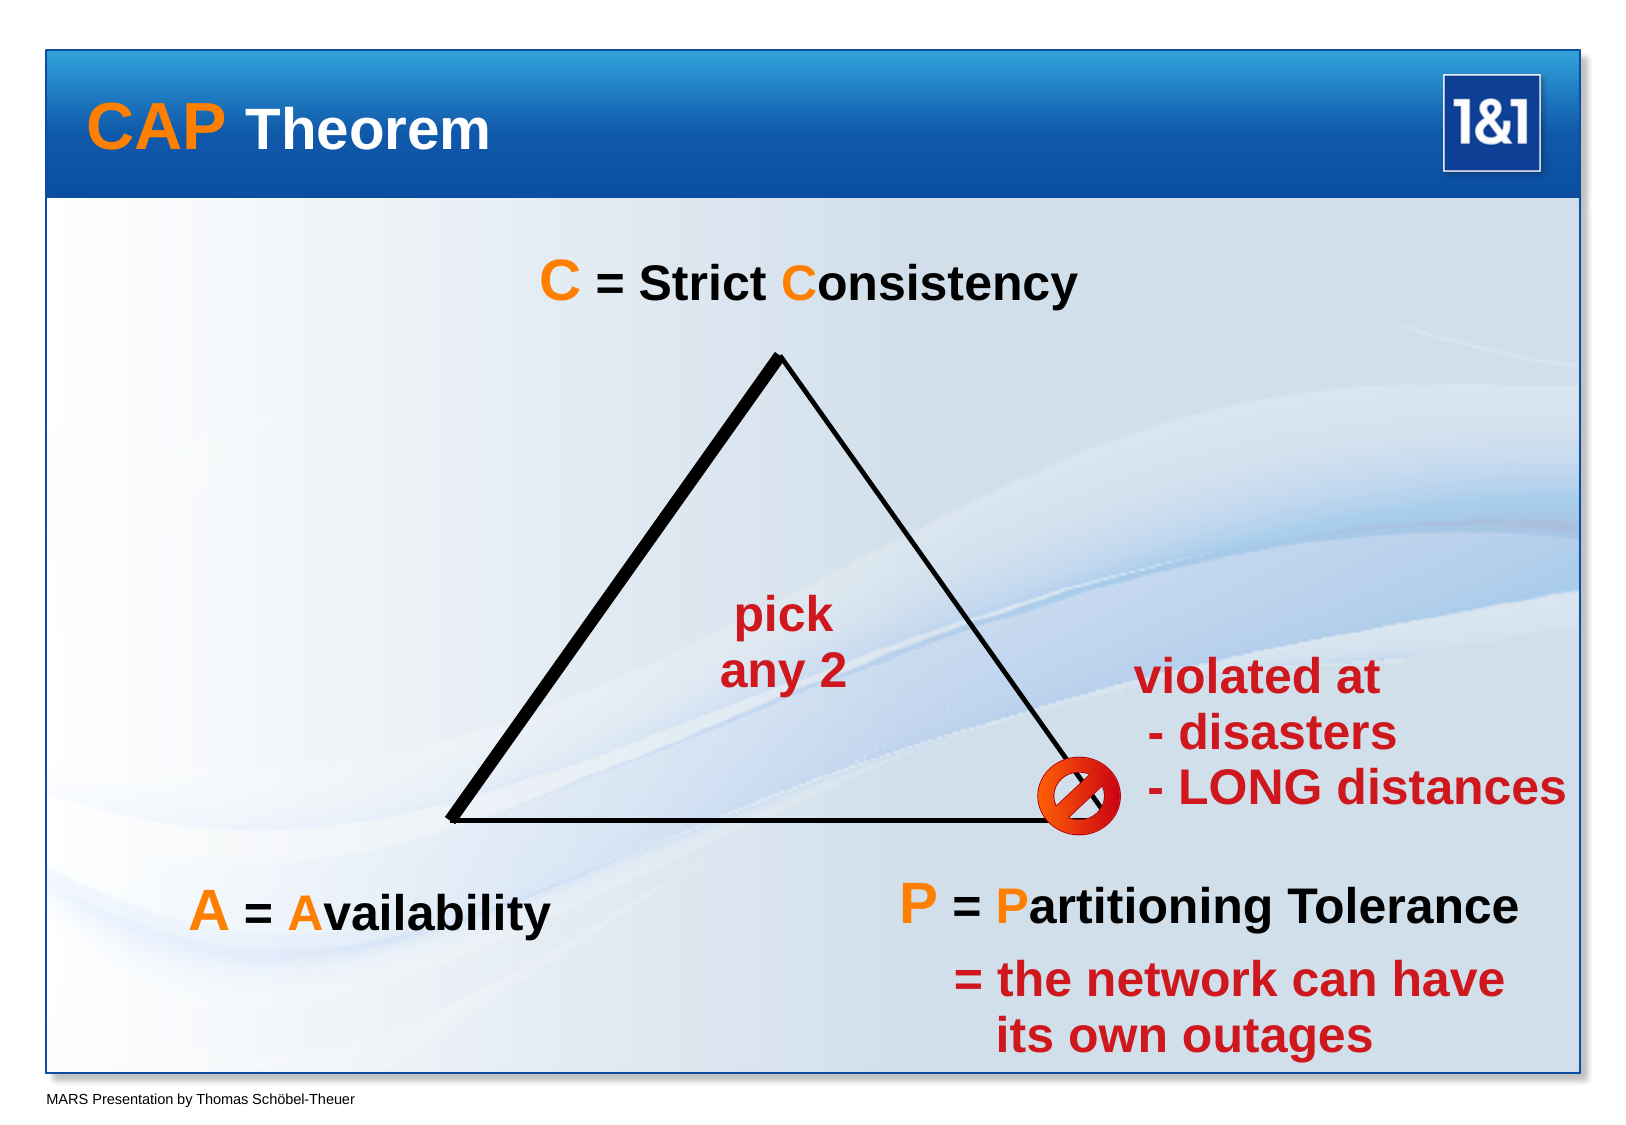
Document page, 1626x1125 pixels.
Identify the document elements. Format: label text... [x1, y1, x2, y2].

text_box C = Strict Consistency [525, 239, 1093, 320]
text_box pick any 2 [705, 578, 863, 706]
picture [44, 48, 1597, 1090]
text_box violated at - disasters - LONG distances [1118, 640, 1591, 879]
footer MARS Presentation by Thomas Schöbel-Theuer [46, 1068, 561, 1125]
text_box A = Availability [173, 870, 567, 950]
text_box = the network can have its own outages [939, 943, 1525, 1071]
text_box P = Partitioning Tolerance [885, 863, 1535, 944]
title CAP Theorem [86, 51, 1416, 196]
